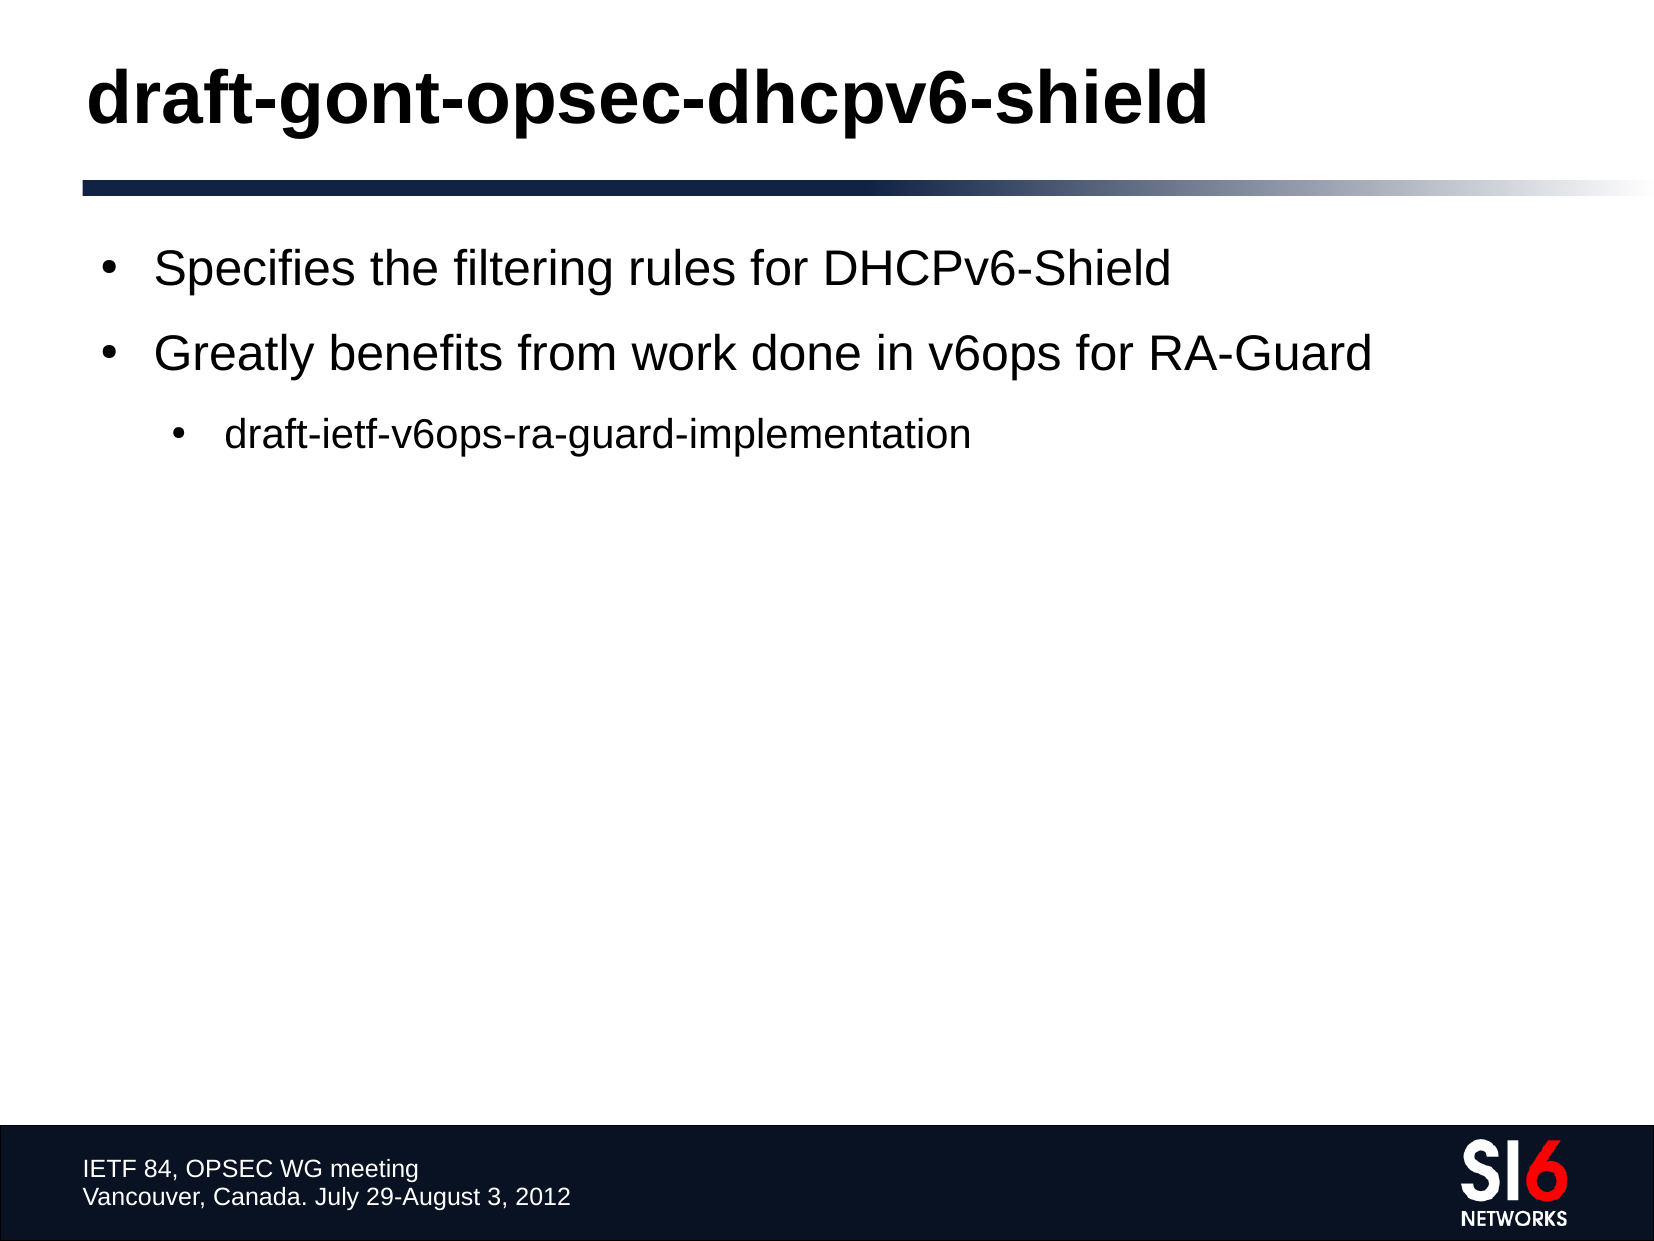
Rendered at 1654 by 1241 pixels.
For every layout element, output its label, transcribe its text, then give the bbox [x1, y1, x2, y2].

title draft-gont-opsec-dhcpv6-shield [86, 30, 1576, 166]
list Specifies the filtering rules for DHCPv6-Shield Greatly benefits from work done in v6ops for RA-Guard draft-ietf-v6ops-ra-guard-implementation [82, 240, 1571, 1059]
picture [1461, 1139, 1567, 1226]
